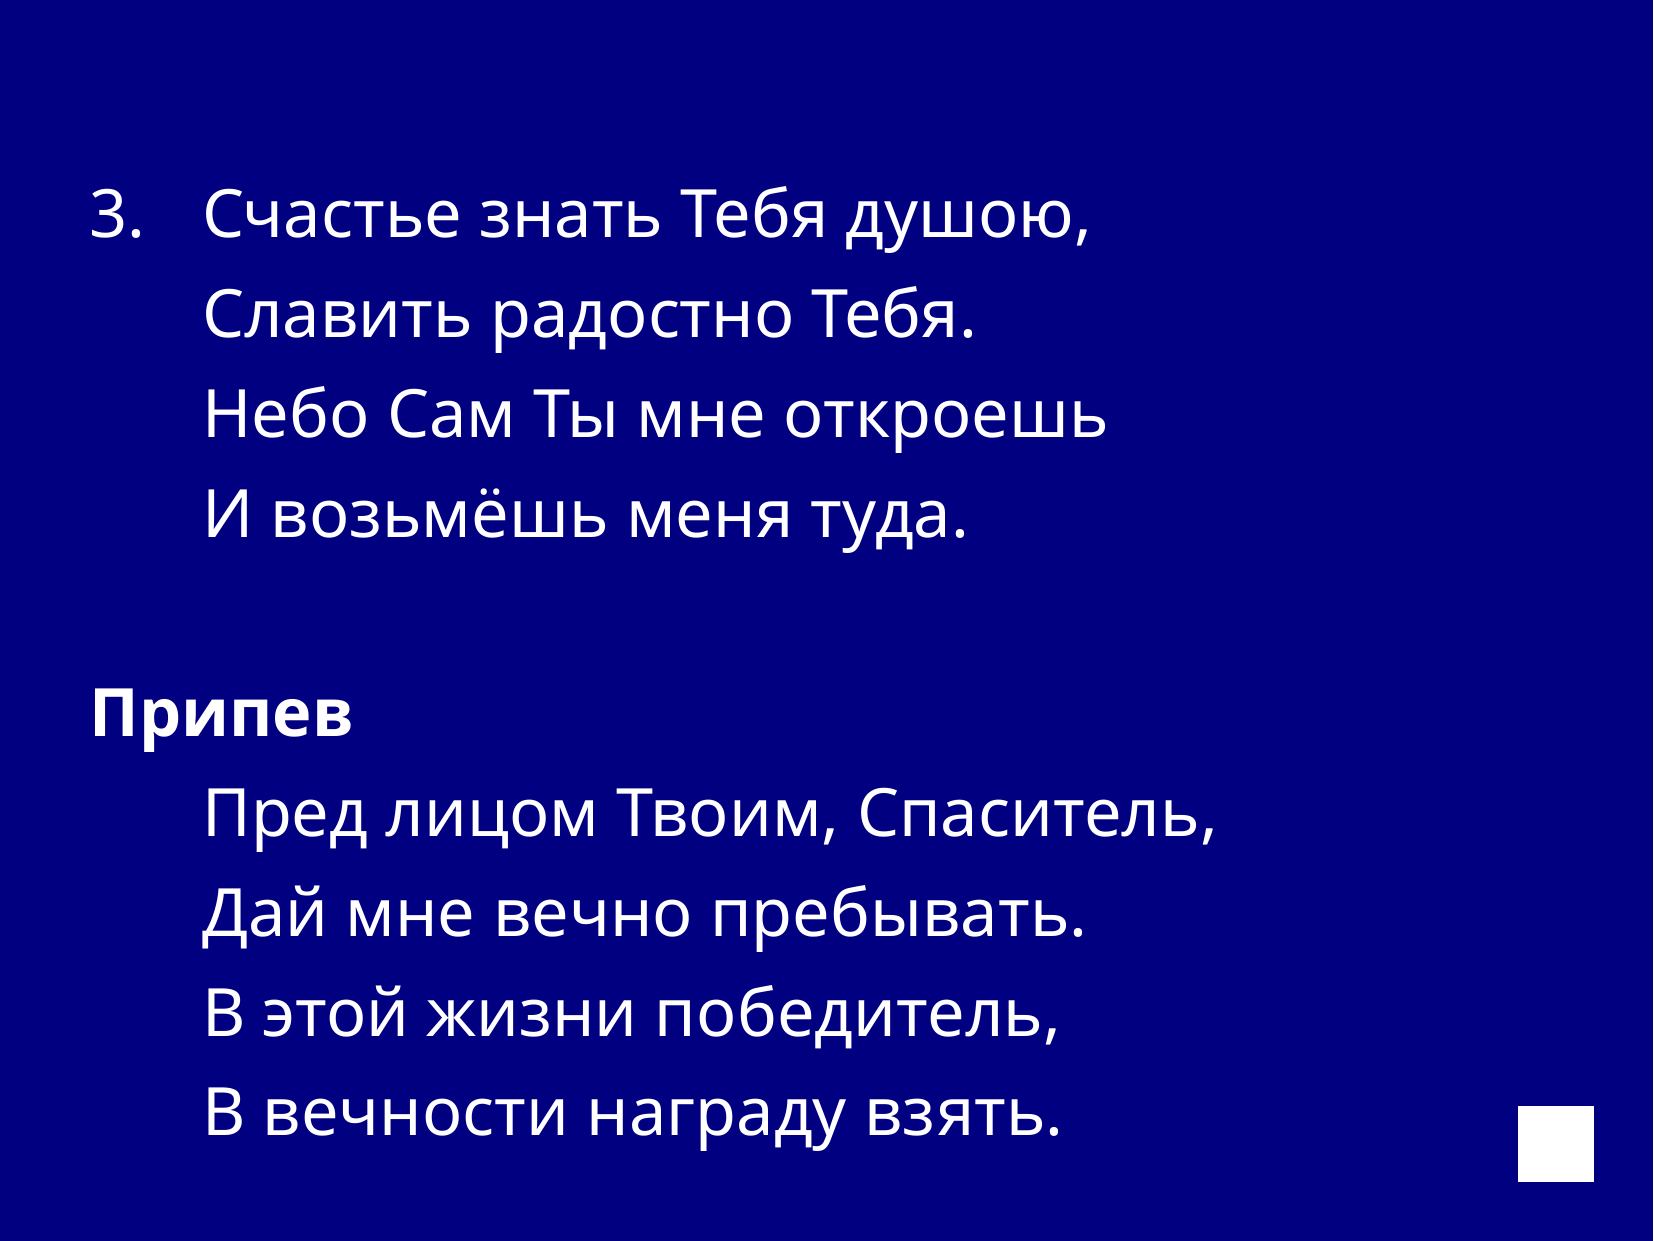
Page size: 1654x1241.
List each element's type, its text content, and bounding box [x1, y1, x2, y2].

text_box 3. Счастье знать Тебя душою, Славить радостно Тебя. Небо Сам Ты мне откроешь И возьмёшь меня туда. Припев Пред лицом Твоим, Спаситель, Дай мне вечно пребывать. В этой жизни победитель, В вечности награду взять. [75, 150, 1576, 1163]
text_box [1518, 1106, 1594, 1182]
